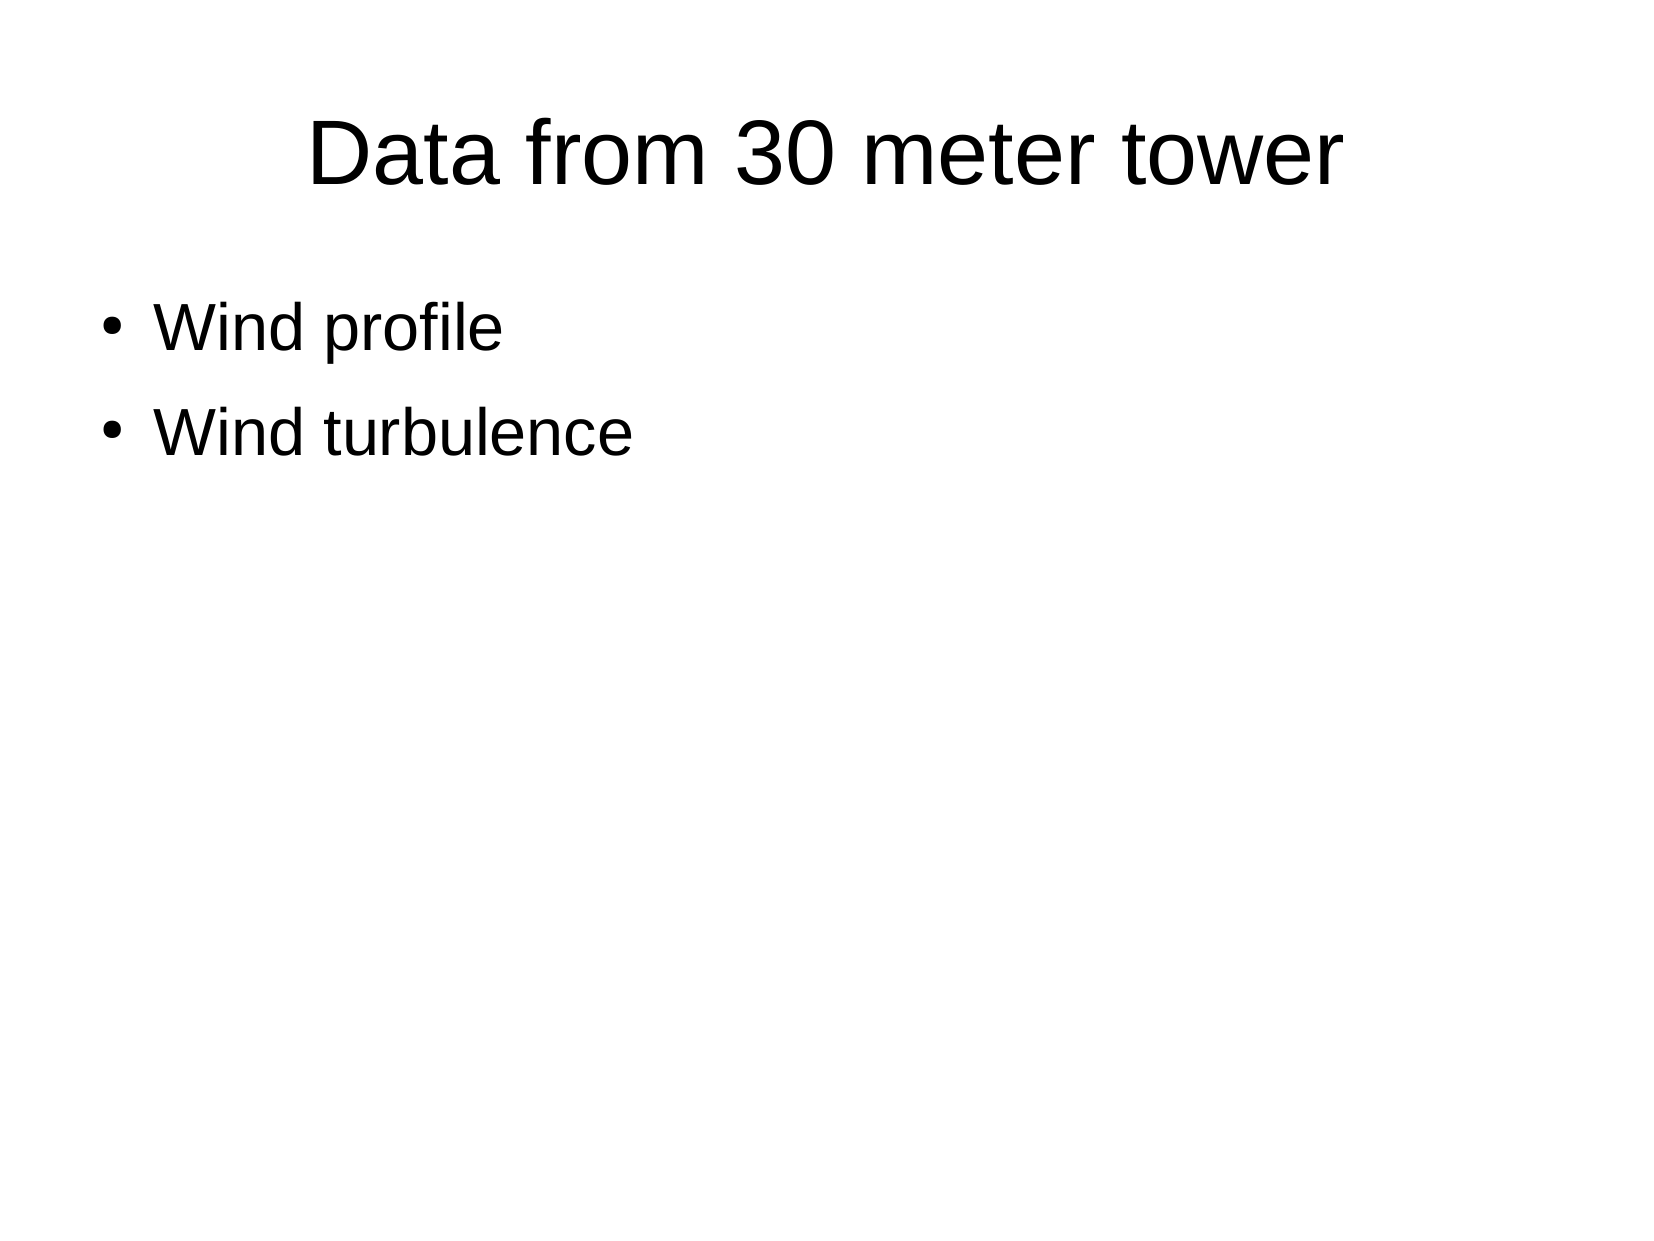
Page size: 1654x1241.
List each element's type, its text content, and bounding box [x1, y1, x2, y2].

list Wind profile Wind turbulence [82, 290, 1571, 1010]
title Data from 30 meter tower [82, 49, 1571, 257]
